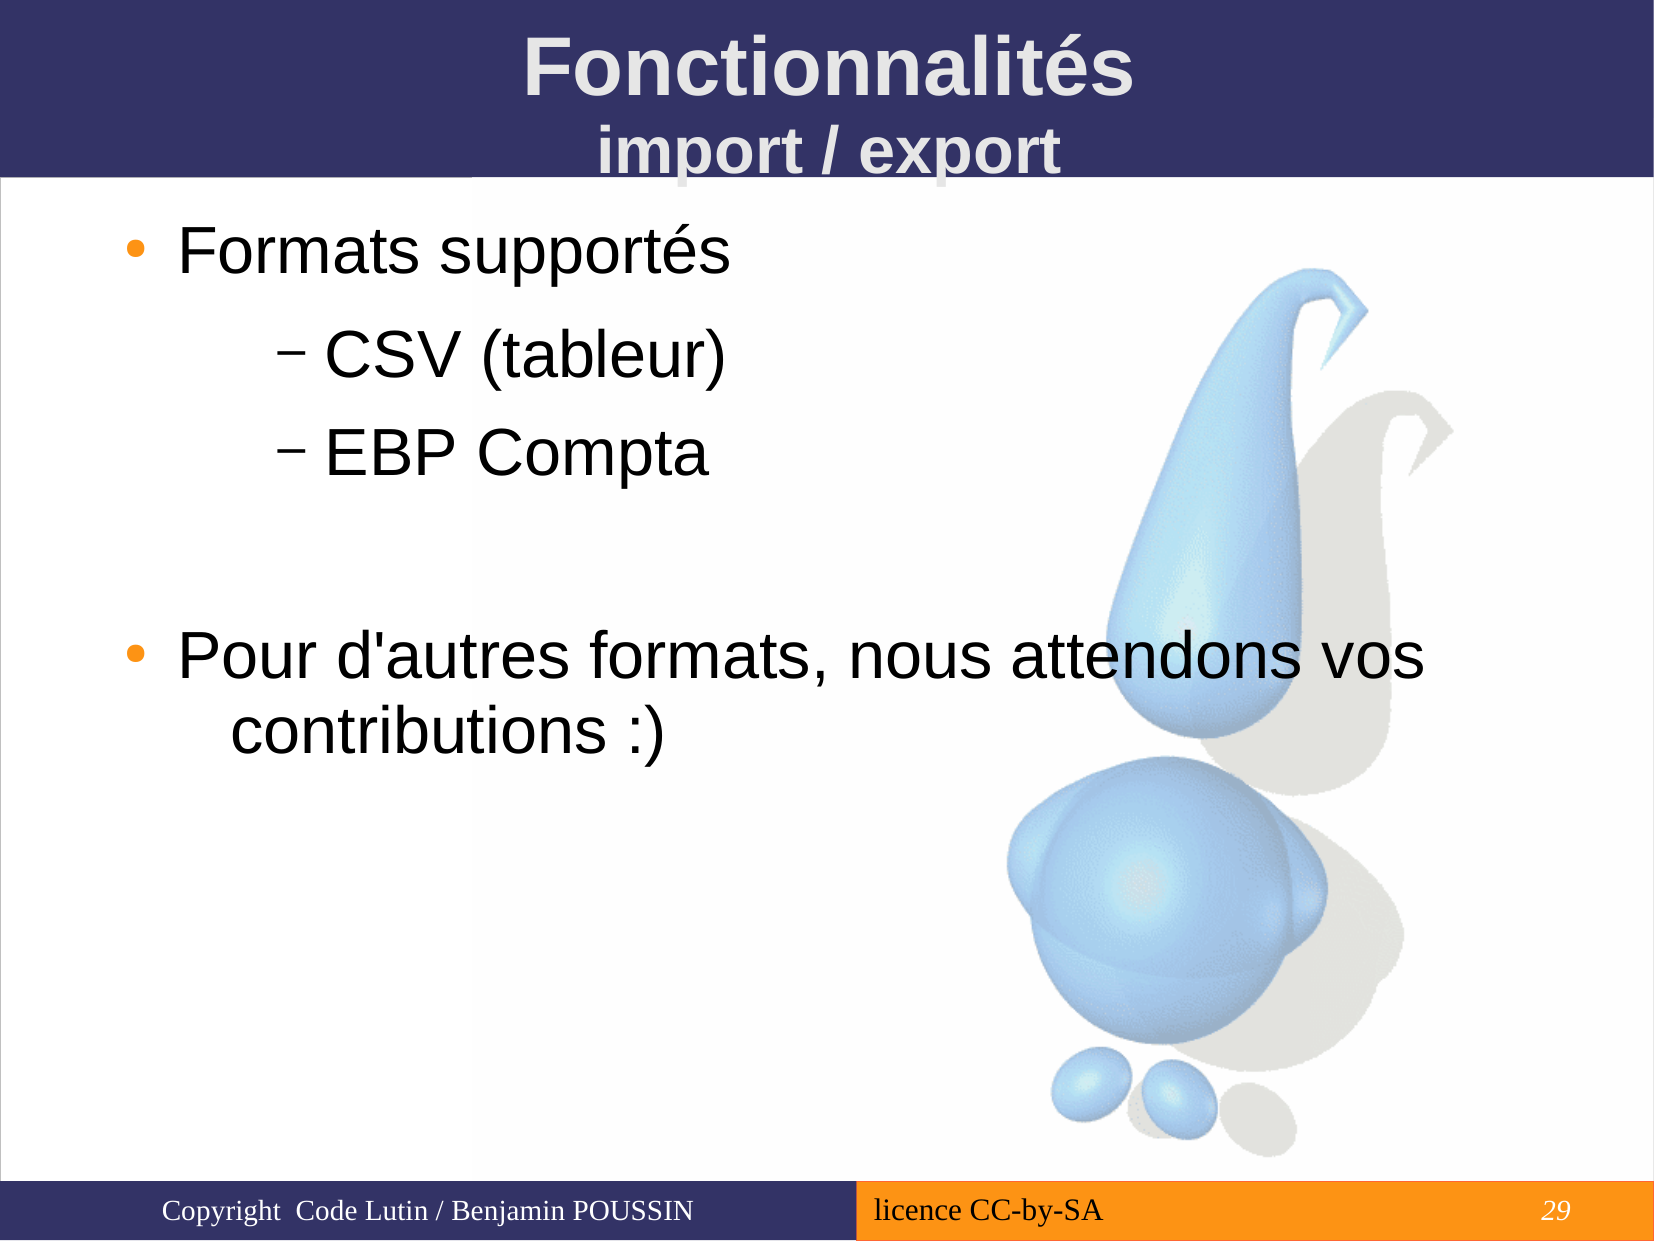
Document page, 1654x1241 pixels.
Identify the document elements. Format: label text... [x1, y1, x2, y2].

title Fonctionnalités import / export [123, 0, 1536, 208]
picture [472, 178, 1654, 1181]
list Formats supportés CSV (tableur) EBP Compta Pour d'autres formats, nous attendons vos contributions :) [88, 212, 1595, 1146]
